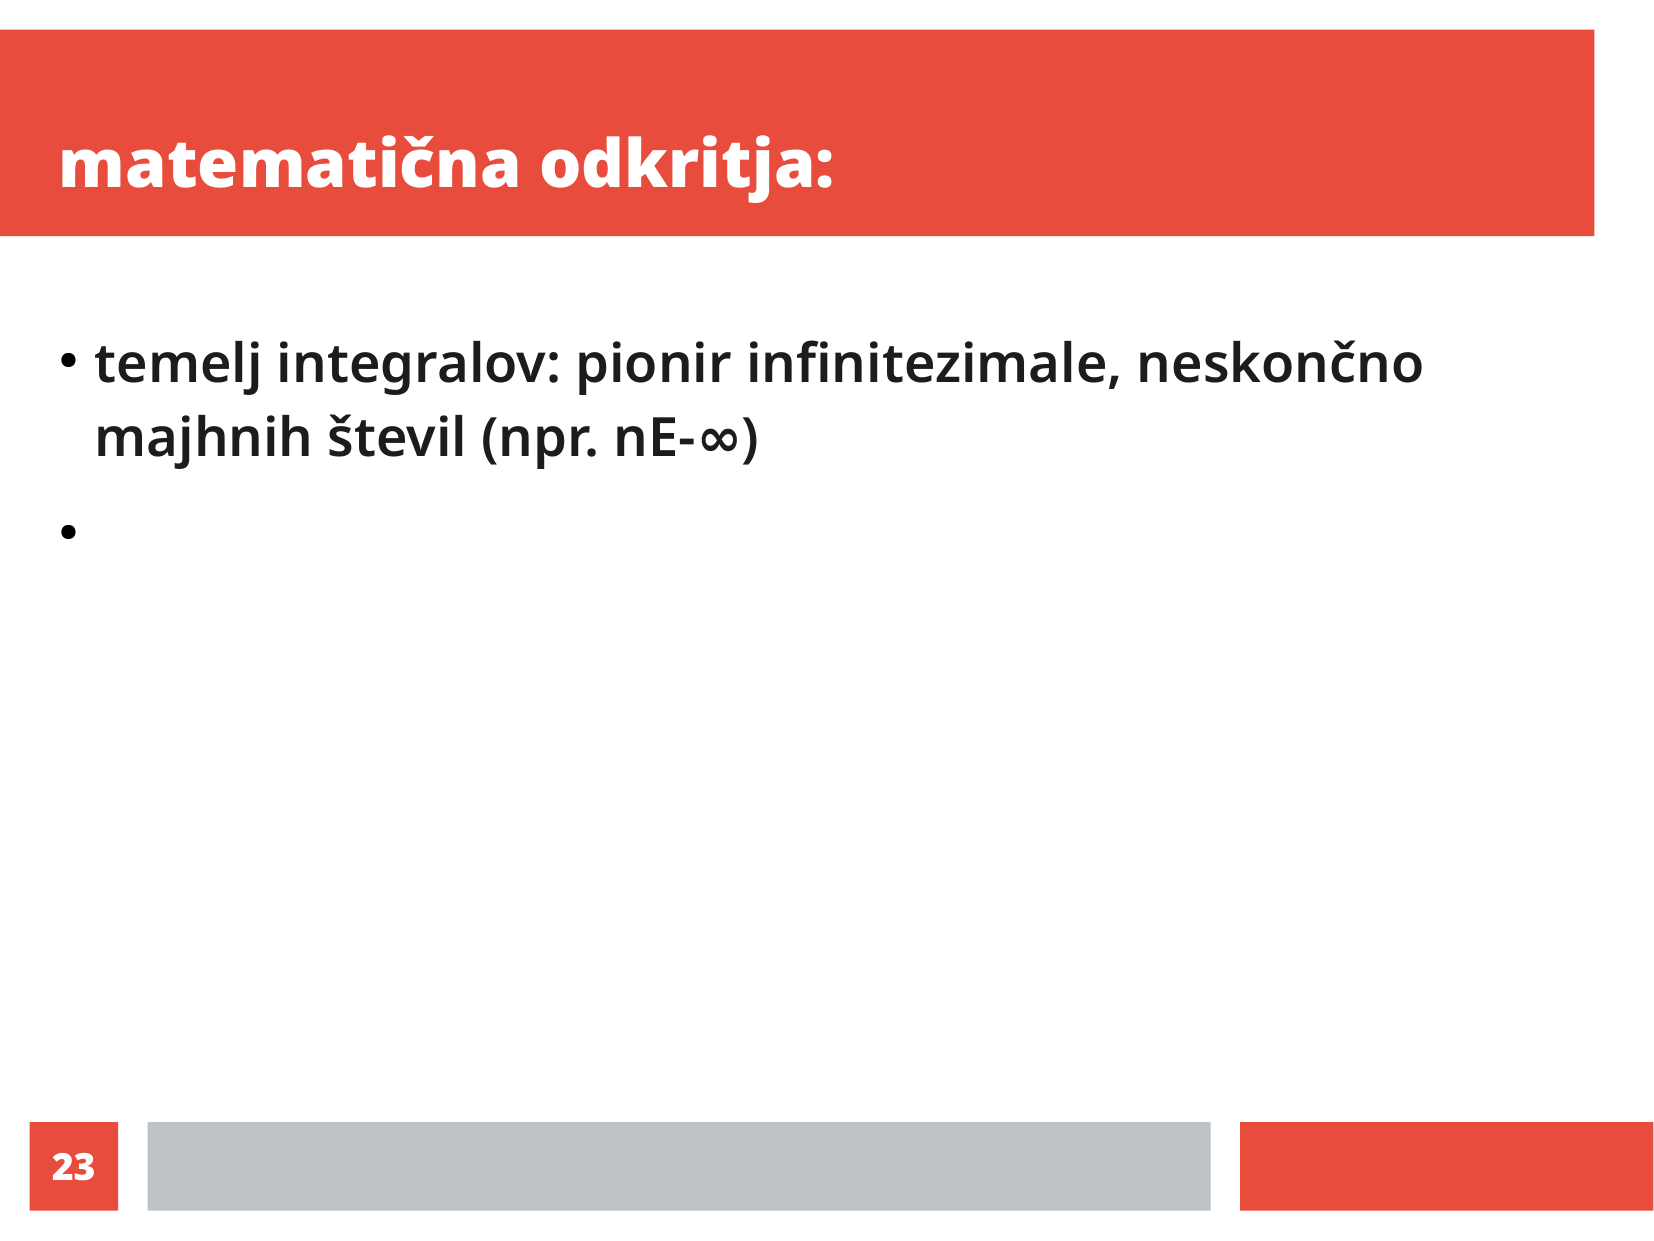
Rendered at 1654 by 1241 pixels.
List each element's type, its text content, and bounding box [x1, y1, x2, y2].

list temelj integralov: pionir infinitezimale, neskončno majhnih števil (npr. nE-∞) [59, 324, 1565, 1093]
title matematična odkritja: [59, 59, 1595, 207]
